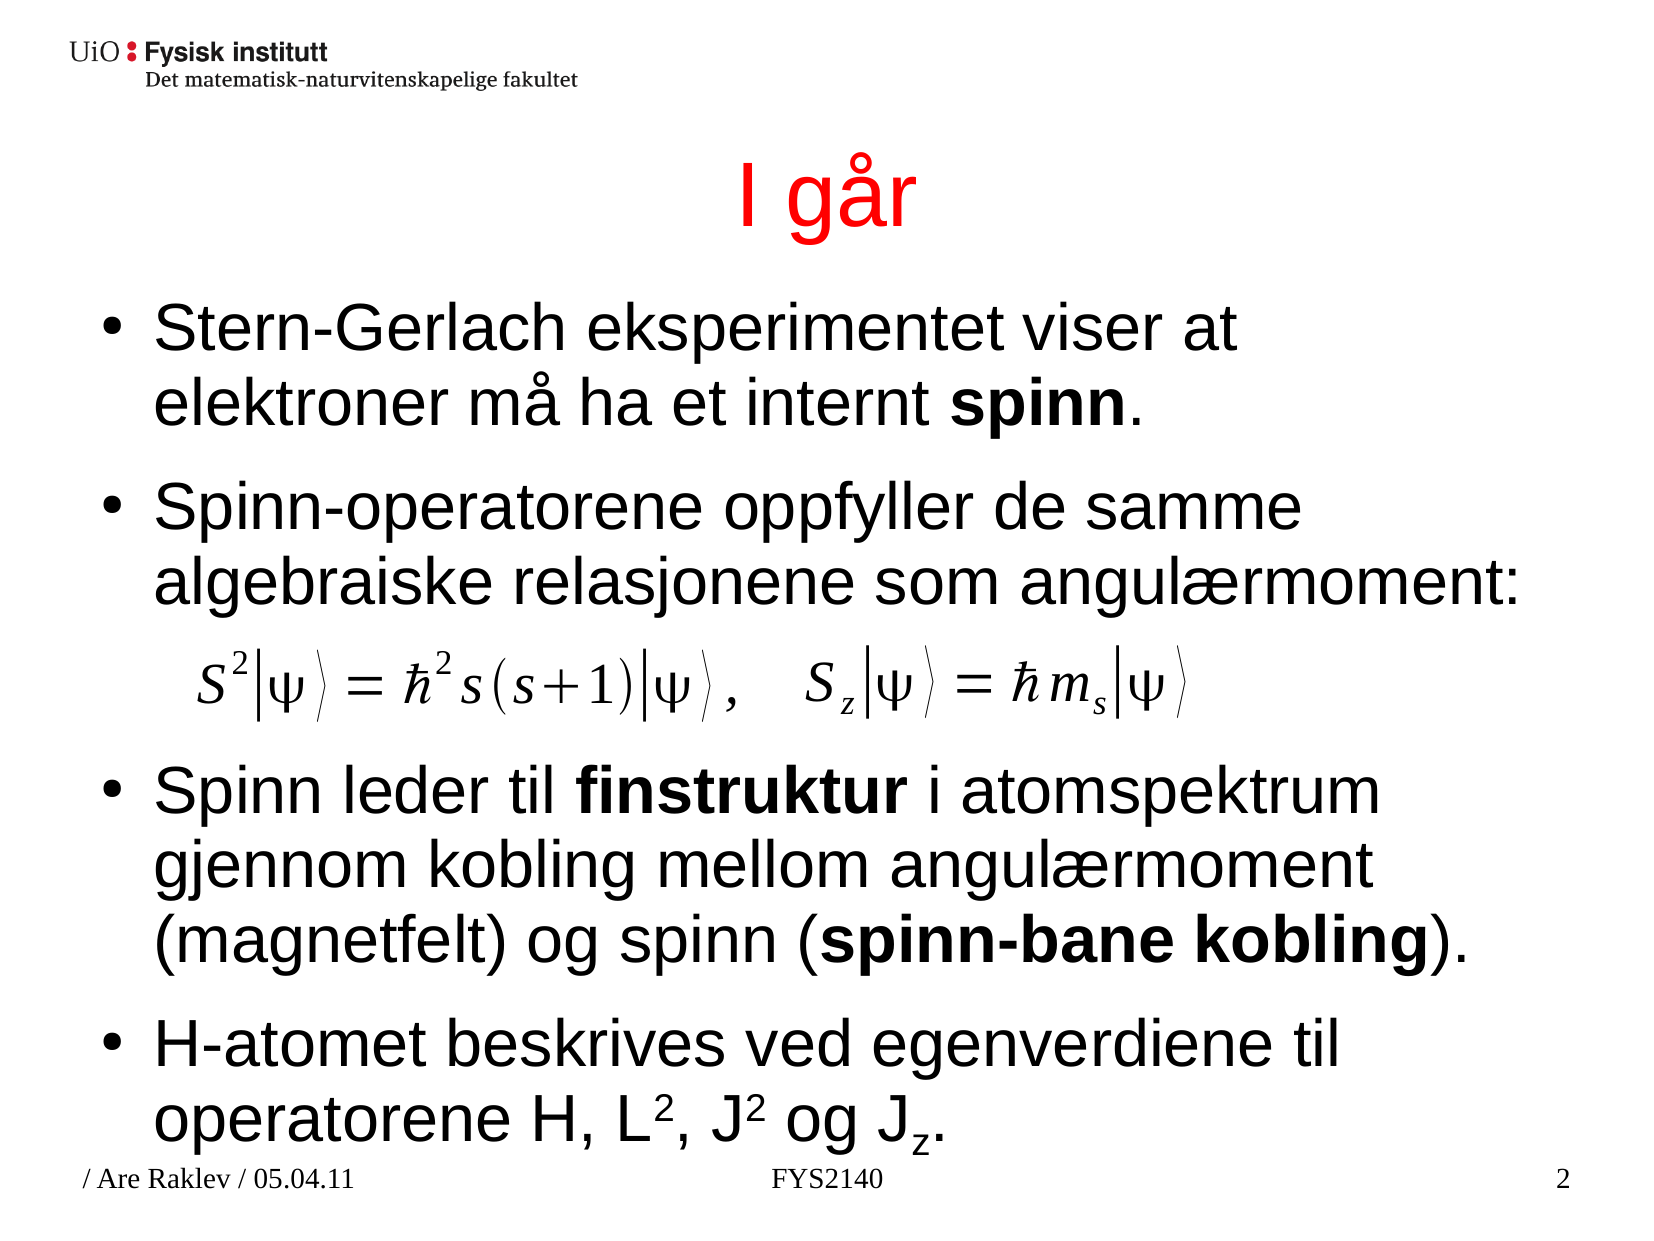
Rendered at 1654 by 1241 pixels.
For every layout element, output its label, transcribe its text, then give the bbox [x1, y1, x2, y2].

picture [68, 37, 581, 93]
list Stern-Gerlach eksperimentet viser at elektroner må ha et internt spinn. Spinn-operatorene oppfyller de samme algebraiske relasjonene som angulærmoment: Spinn leder til finstruktur i atomspektrum gjennom kobling mellom angulærmoment (magnetfelt) og spinn (spinn-bane kobling). H-atomet beskrives ved egenverdiene til operatorene H, L2, J2 og Jz. [82, 290, 1538, 1161]
chart [795, 643, 1193, 723]
title I går [82, 90, 1571, 298]
chart [187, 643, 745, 726]
